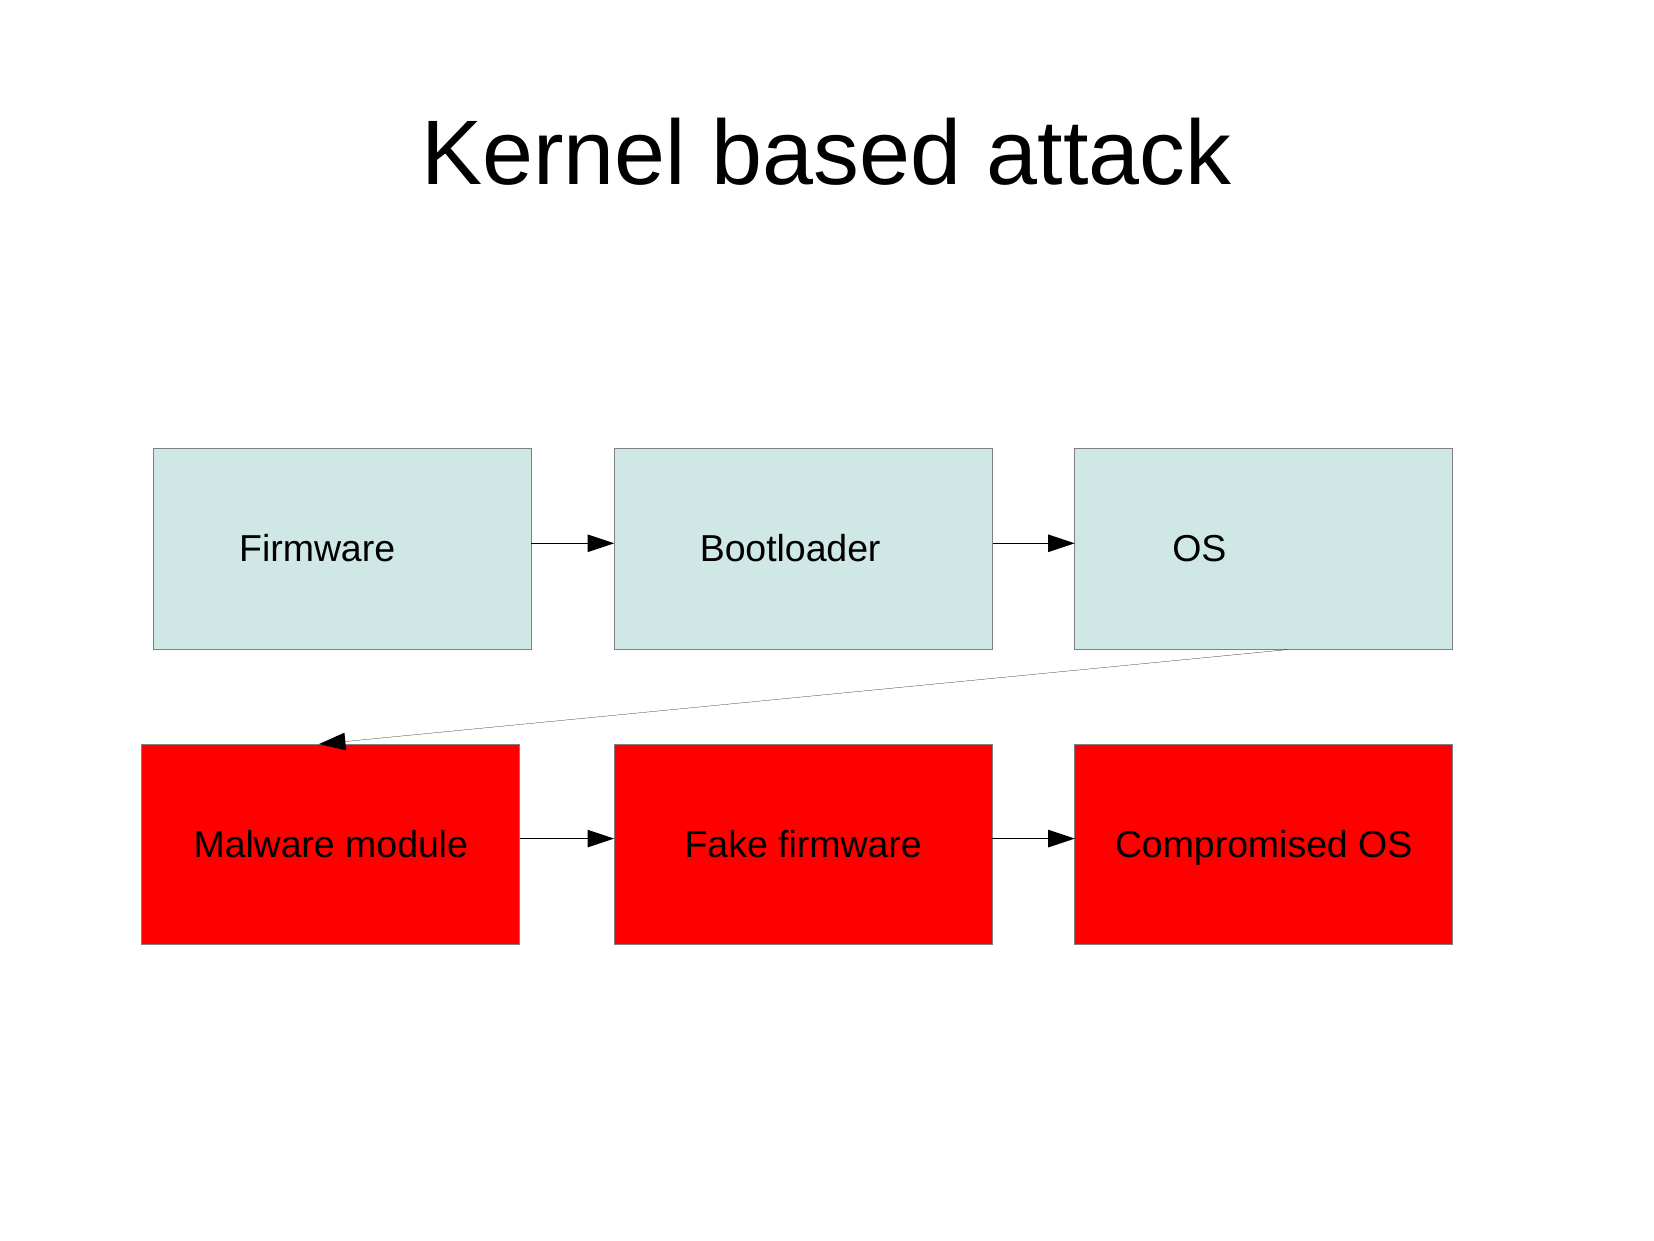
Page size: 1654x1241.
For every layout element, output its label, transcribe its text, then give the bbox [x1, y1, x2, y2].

title Kernel based attack [82, 49, 1571, 257]
text_box Malware module [141, 744, 520, 945]
text_box [614, 448, 993, 650]
text_box Fake firmware [614, 744, 993, 945]
text_box Firmware [224, 519, 438, 577]
text_box [1074, 448, 1453, 650]
text_box [153, 448, 532, 650]
text_box OS [1157, 519, 1371, 577]
text_box Bootloader [685, 519, 898, 577]
text_box Compromised OS [1074, 744, 1453, 945]
